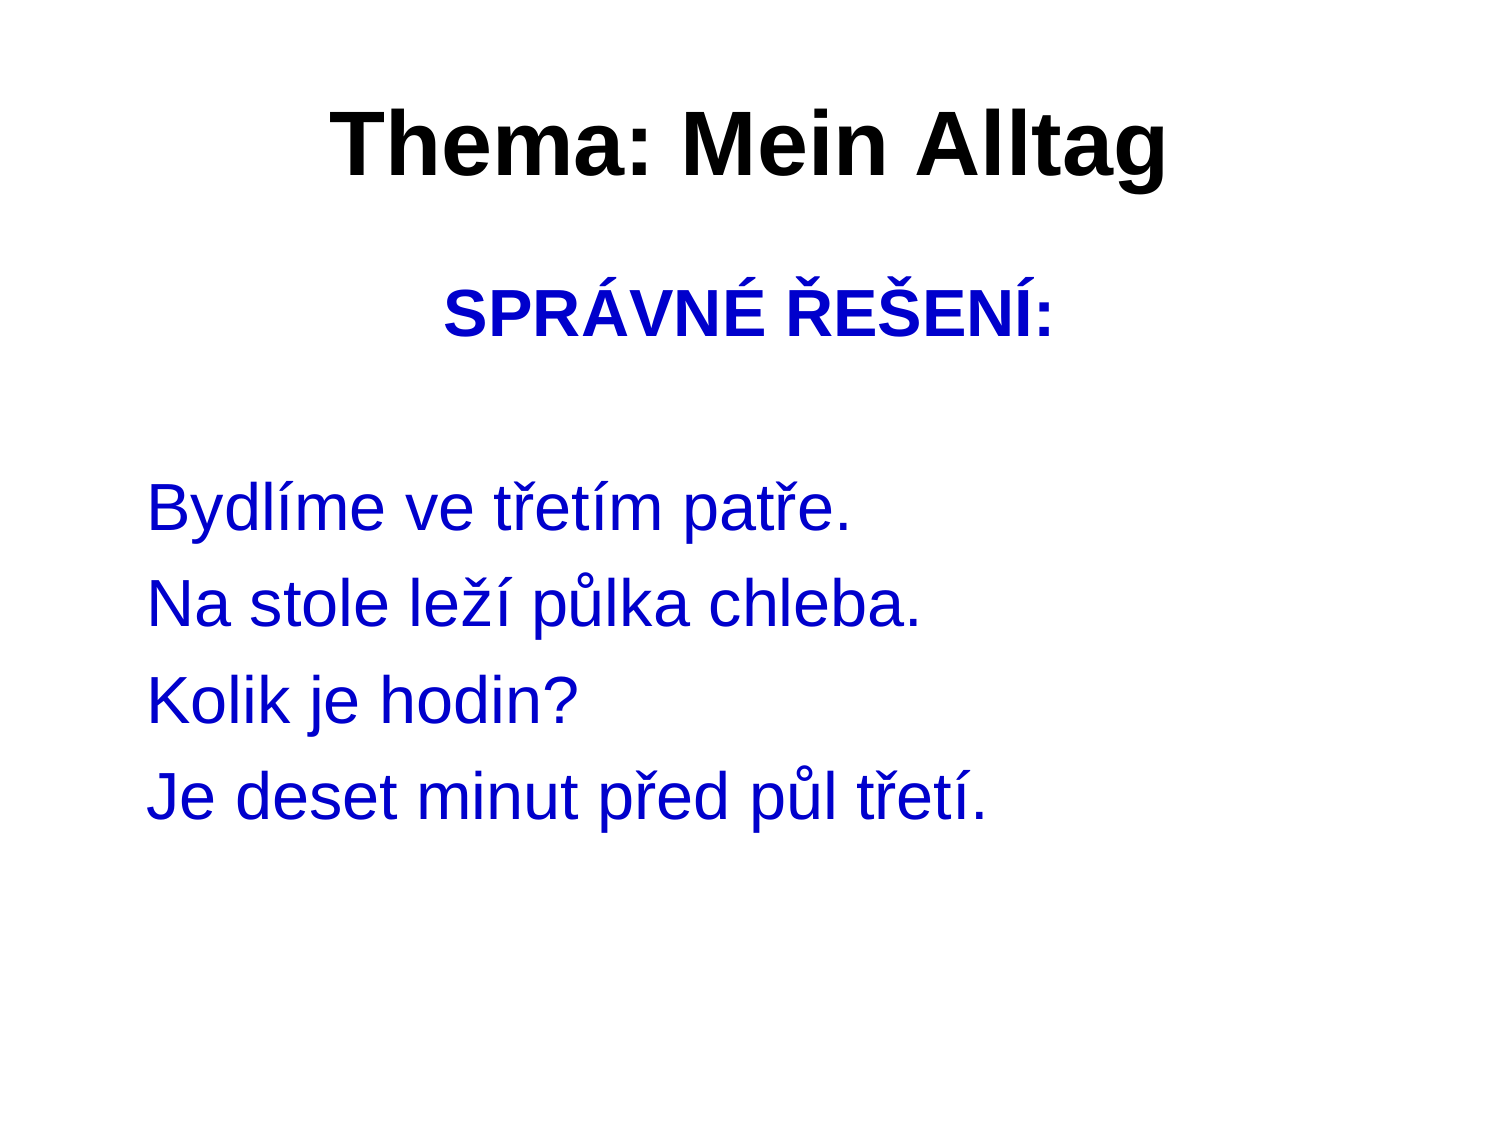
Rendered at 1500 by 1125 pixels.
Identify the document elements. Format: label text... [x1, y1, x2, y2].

title Thema: Mein Alltag [75, 45, 1426, 233]
list SPRÁVNÉ ŘEŠENÍ: Bydlíme ve třetím patře. Na stole leží půlka chleba. Kolik je hodin? Je deset minut před půl třetí. [75, 262, 1426, 1034]
